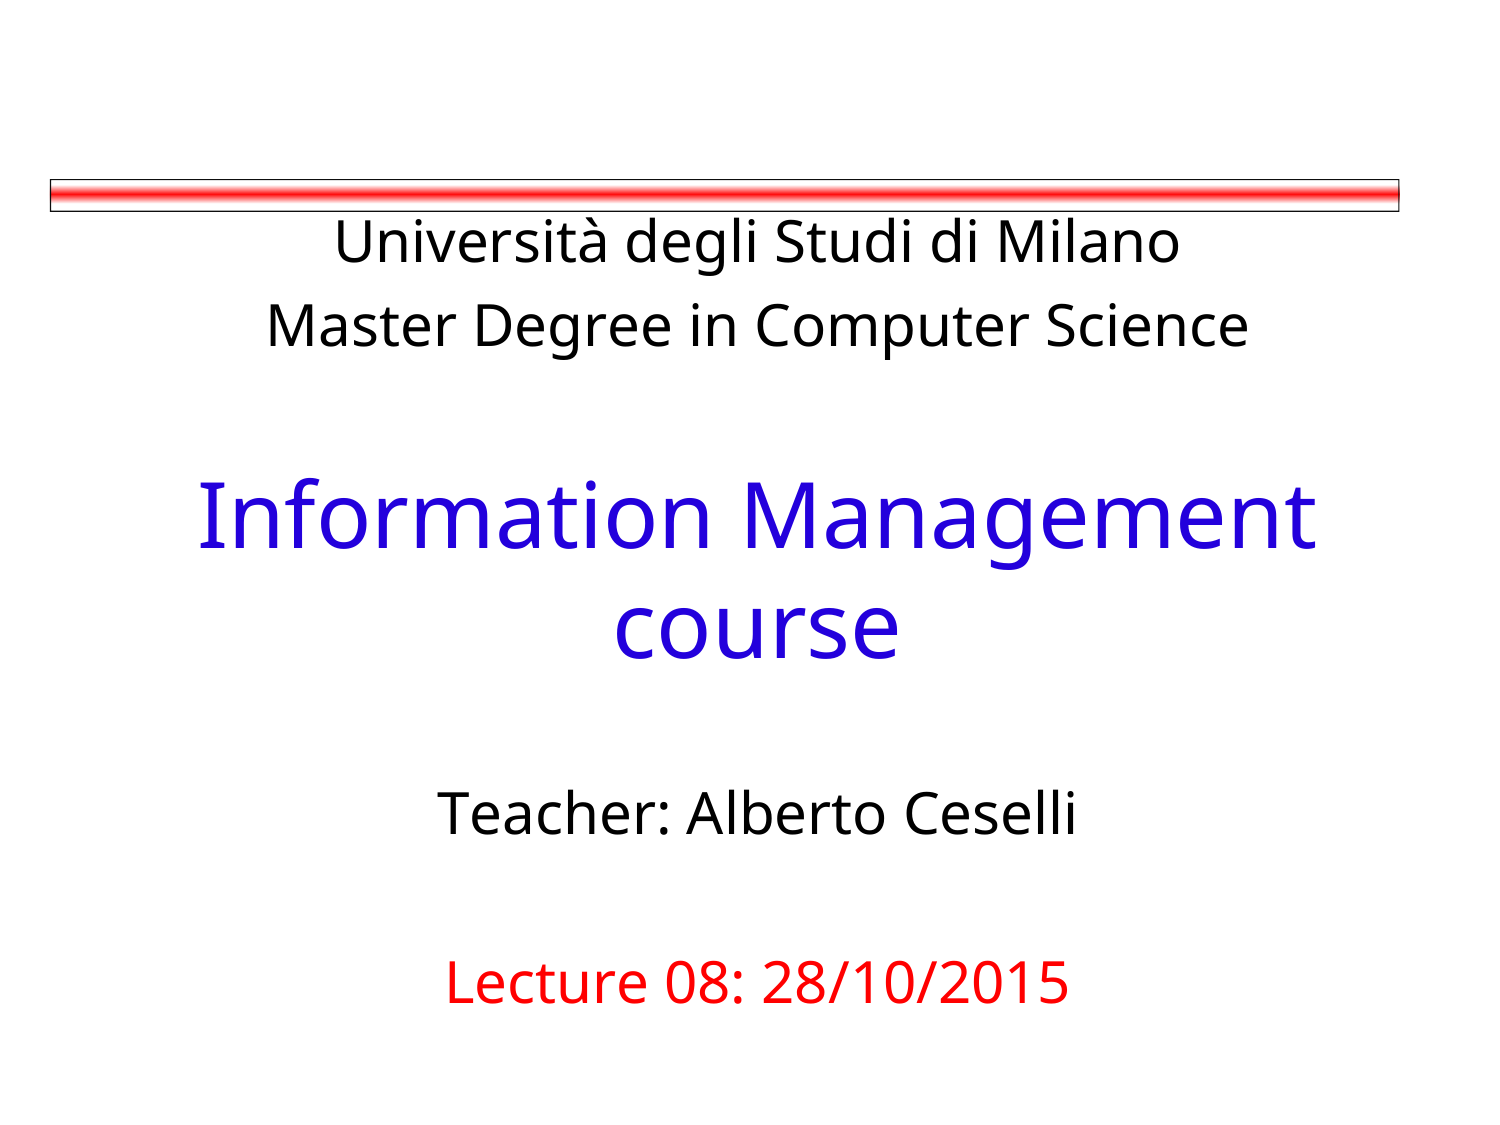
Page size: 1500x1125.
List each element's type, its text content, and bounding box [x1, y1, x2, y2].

subtitle Università degli Studi di Milano Master Degree in Computer Science Information Management course Teacher: Alberto Ceselli Lecture 08: 28/10/2015 [124, 55, 1391, 1125]
